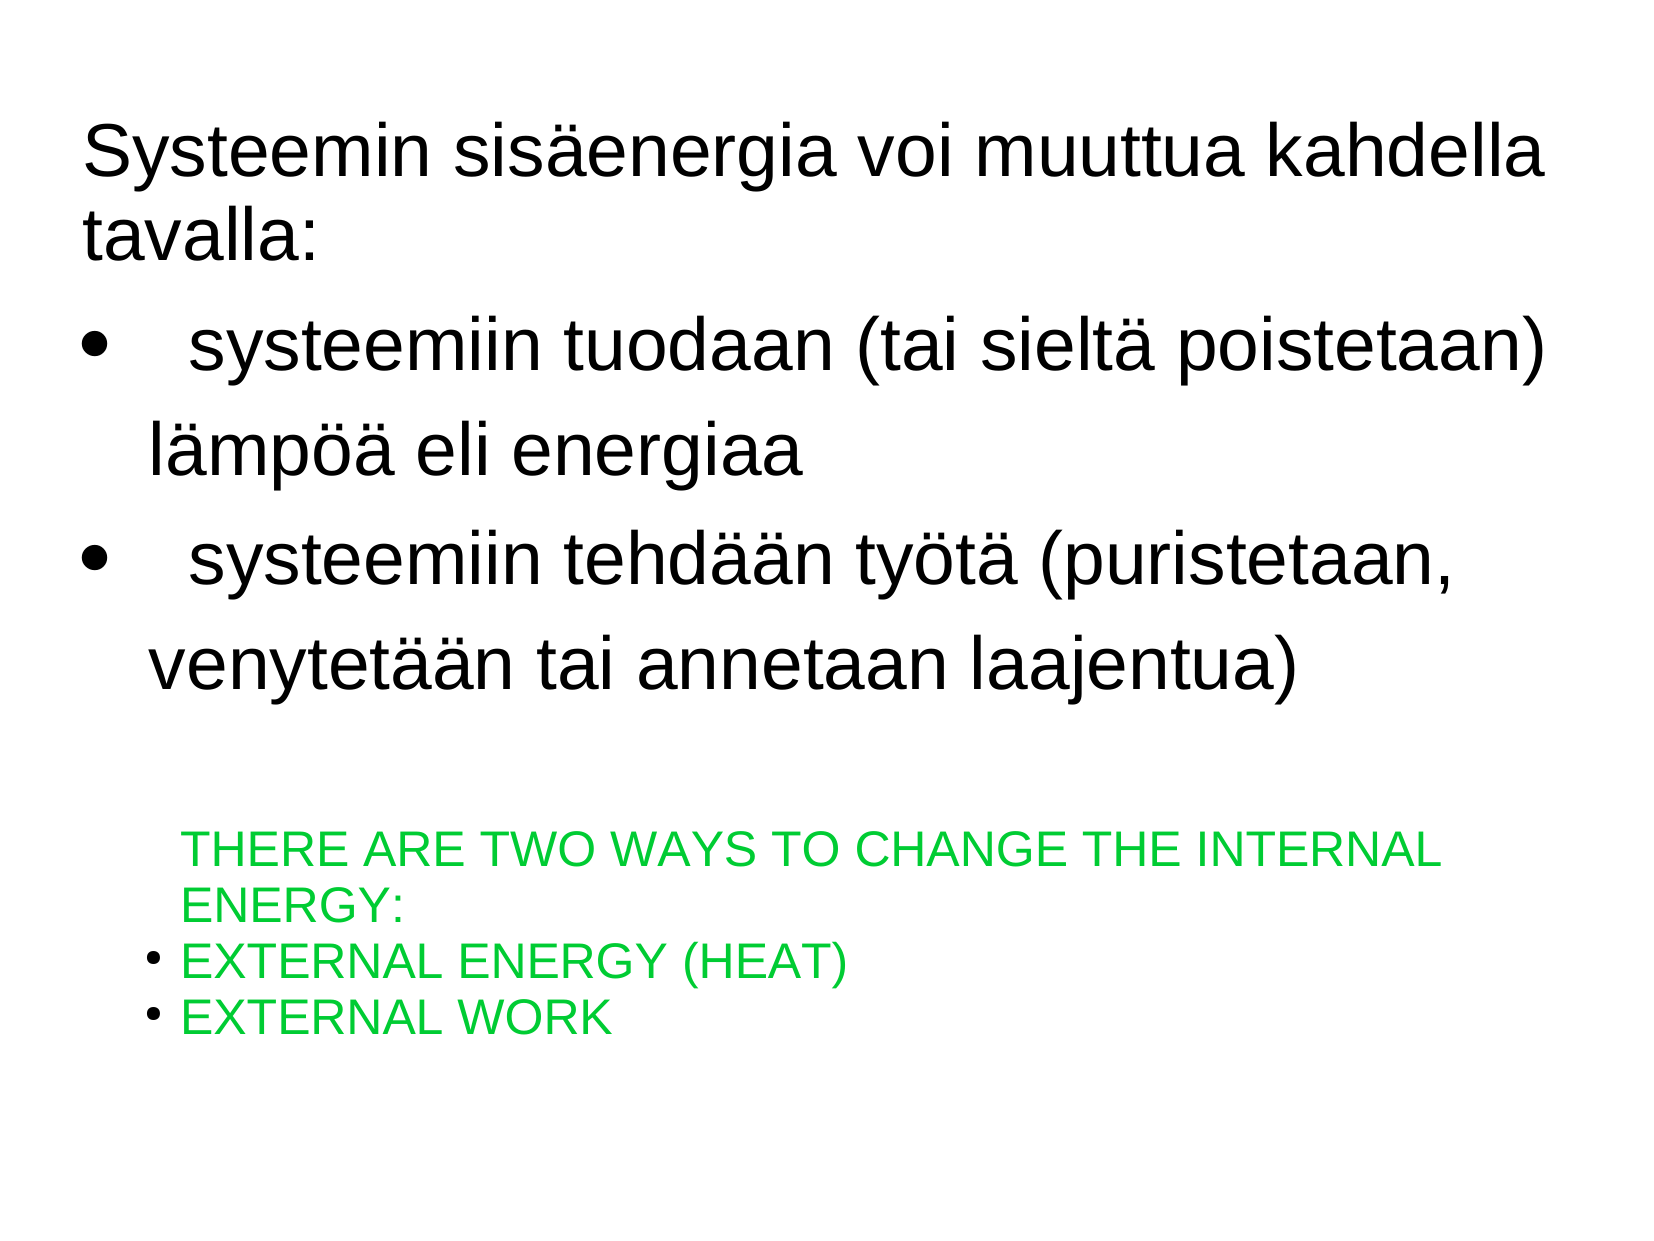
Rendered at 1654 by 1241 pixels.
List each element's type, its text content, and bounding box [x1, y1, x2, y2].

text_box Systeemin sisäenergia voi muuttua kahdella tavalla: systeemiin tuodaan (tai sieltä poistetaan) lämpöä eli energiaa systeemiin tehdään työtä (puristetaan, venytetään tai annetaan laajentua) [67, 102, 1583, 709]
text_box THERE ARE TWO WAYS TO CHANGE THE INTERNAL ENERGY: EXTERNAL ENERGY (HEAT) EXTERNAL WORK [129, 814, 1571, 1053]
